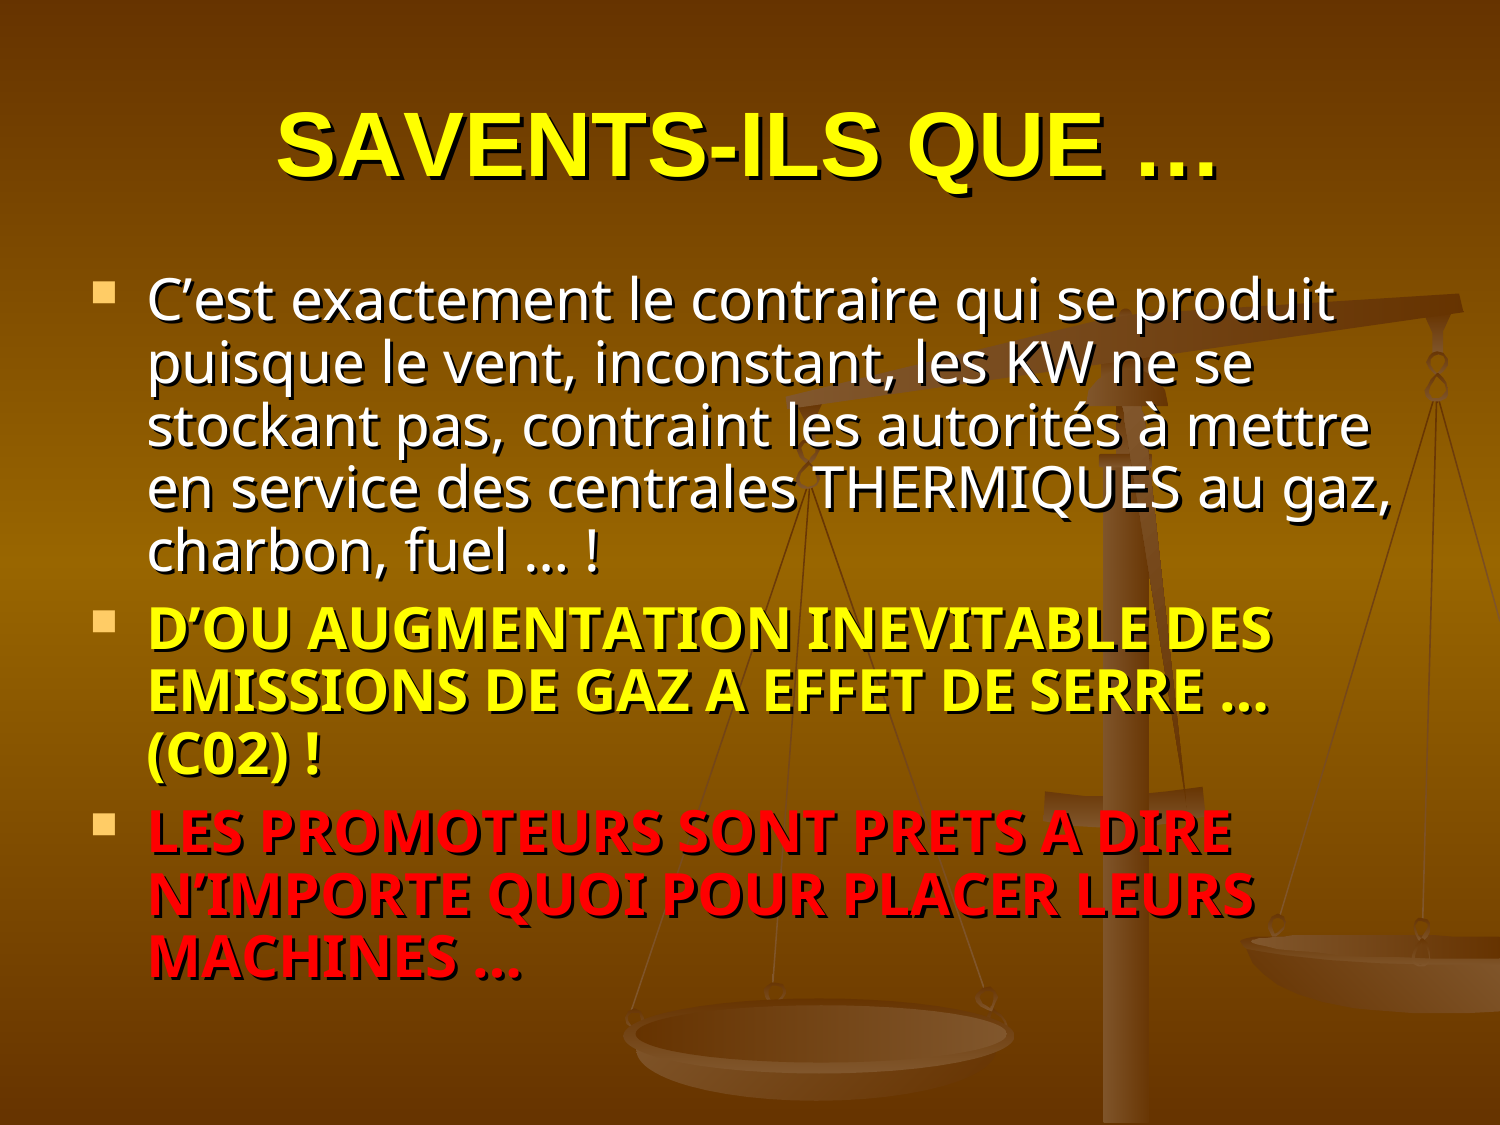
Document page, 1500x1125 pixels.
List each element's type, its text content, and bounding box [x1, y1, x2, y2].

title SAVENTS-ILS QUE … [75, 45, 1426, 234]
list C’est exactement le contraire qui se produit puisque le vent, inconstant, les KW ne se stockant pas, contraint les autorités à mettre en service des centrales THERMIQUES au gaz, charbon, fuel … ! D’OU AUGMENTATION INEVITABLE DES EMISSIONS DE GAZ A EFFET DE SERRE … (C02) ! LES PROMOTEURS SONT PRETS A DIRE N’IMPORTE QUOI POUR PLACER LEURS MACHINES … [75, 262, 1426, 1006]
